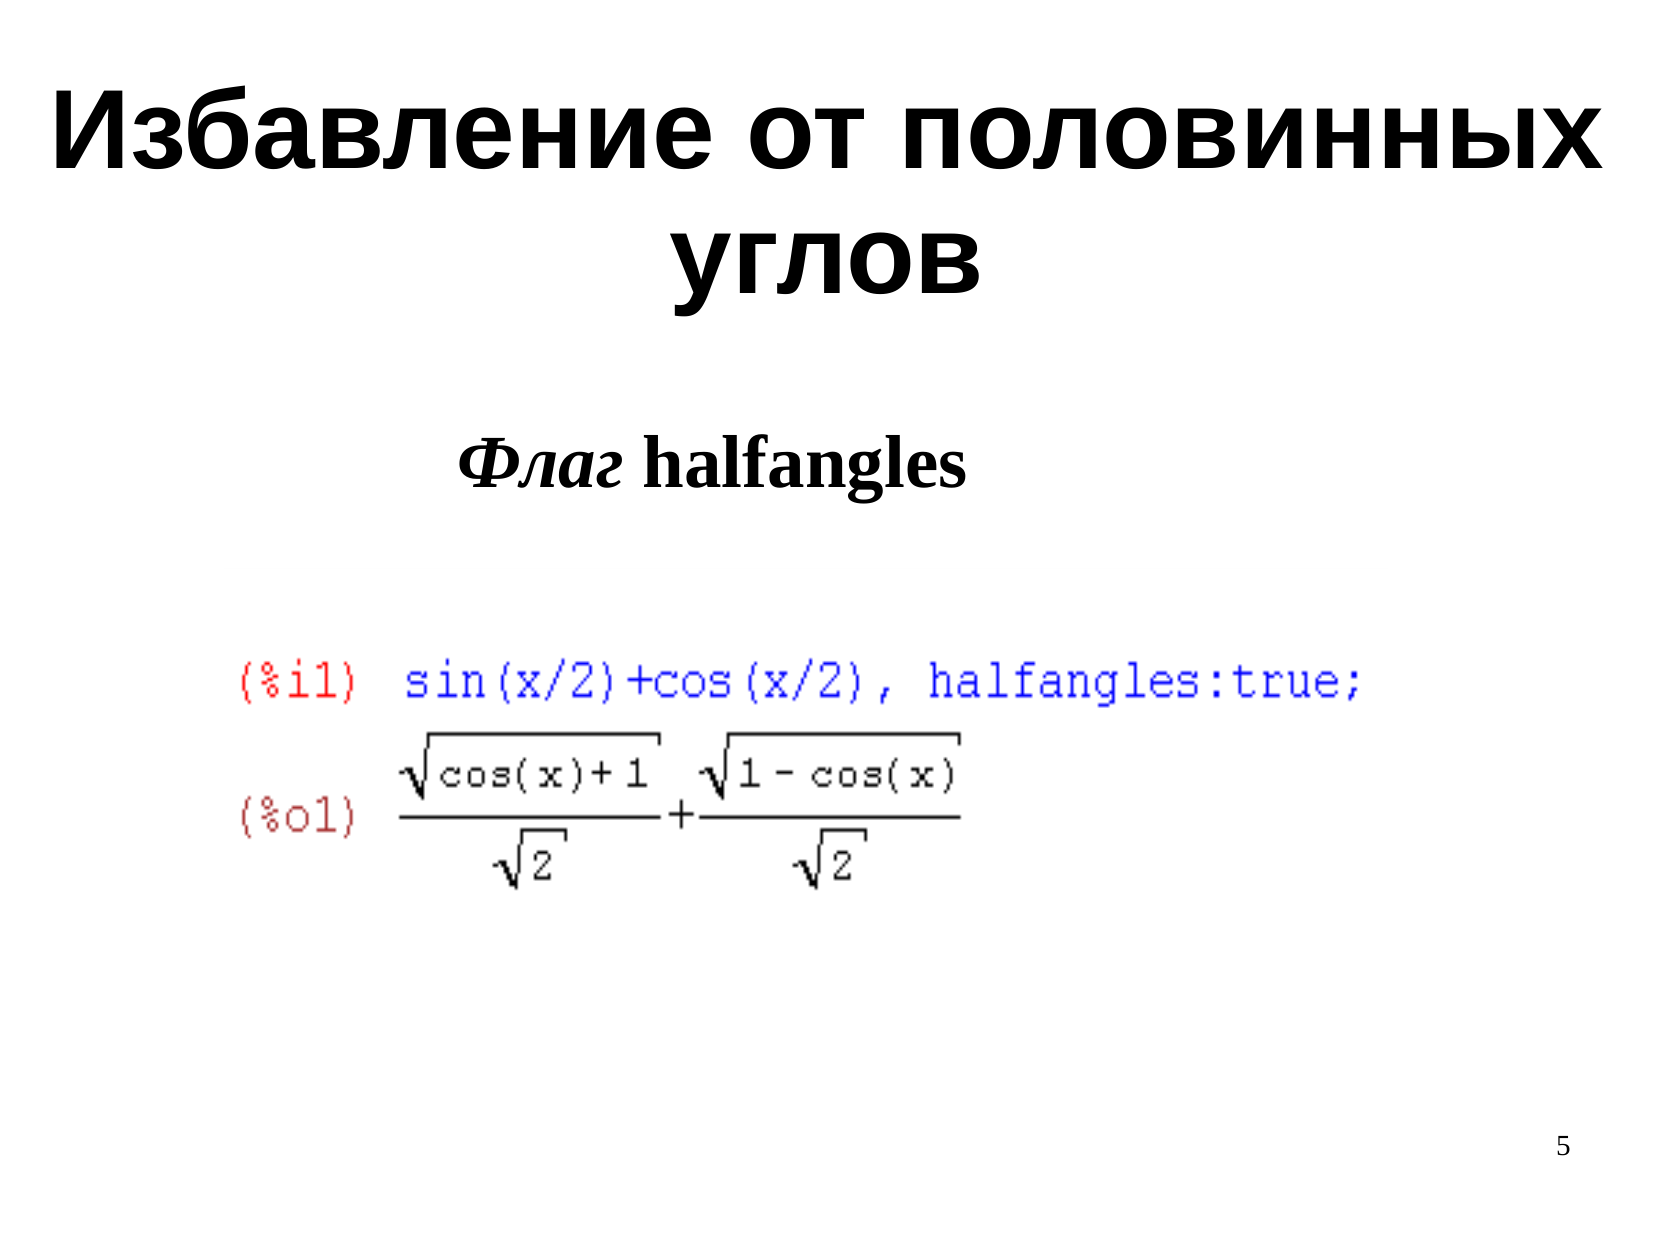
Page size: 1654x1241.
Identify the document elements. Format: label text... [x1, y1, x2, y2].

text_box Избавление от половинных углов [29, 58, 1625, 325]
picture [224, 567, 1388, 916]
text_box Флаг halfangles [442, 413, 1241, 512]
